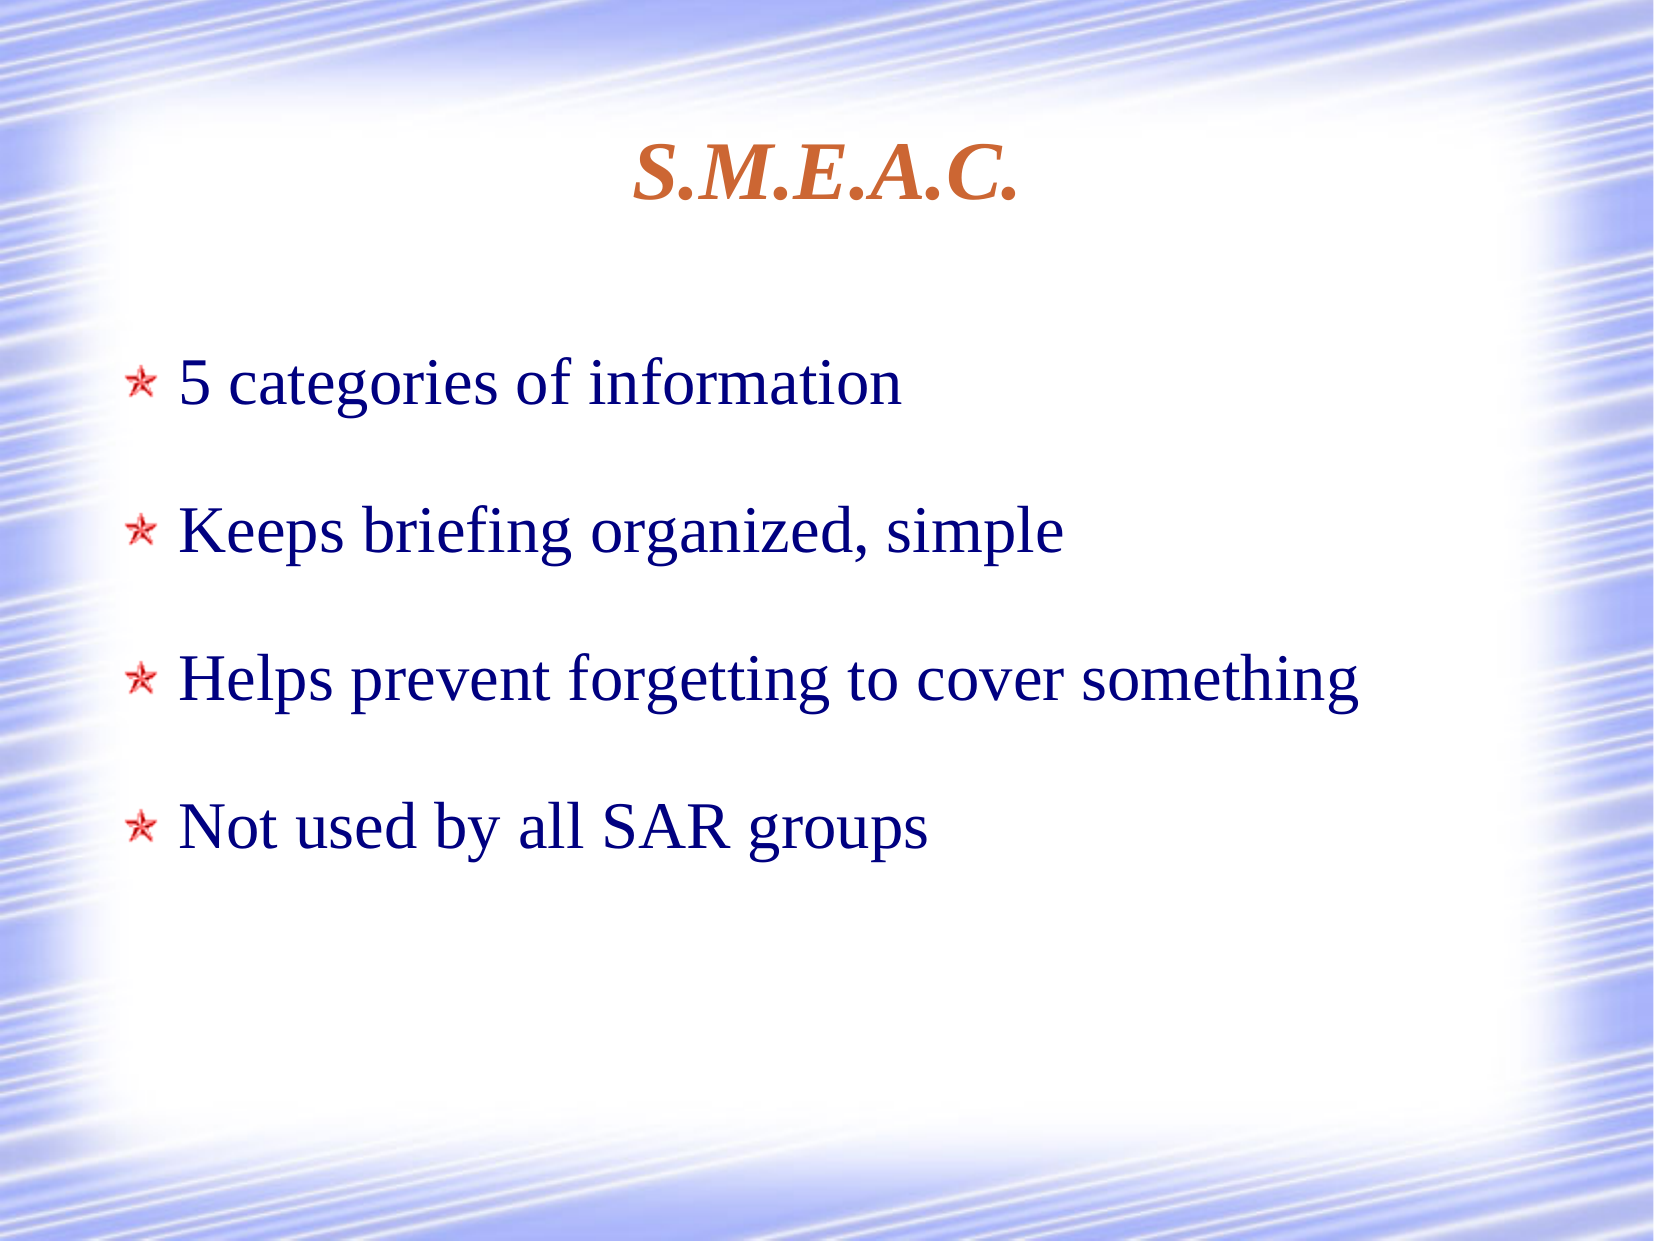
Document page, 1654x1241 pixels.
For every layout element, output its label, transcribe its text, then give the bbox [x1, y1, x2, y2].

picture [0, 0, 1654, 1241]
list 5 categories of information Keeps briefing organized, simple Helps prevent forgetting to cover something Not used by all SAR groups [121, 344, 1534, 1065]
title S.M.E.A.C. [121, 67, 1534, 275]
